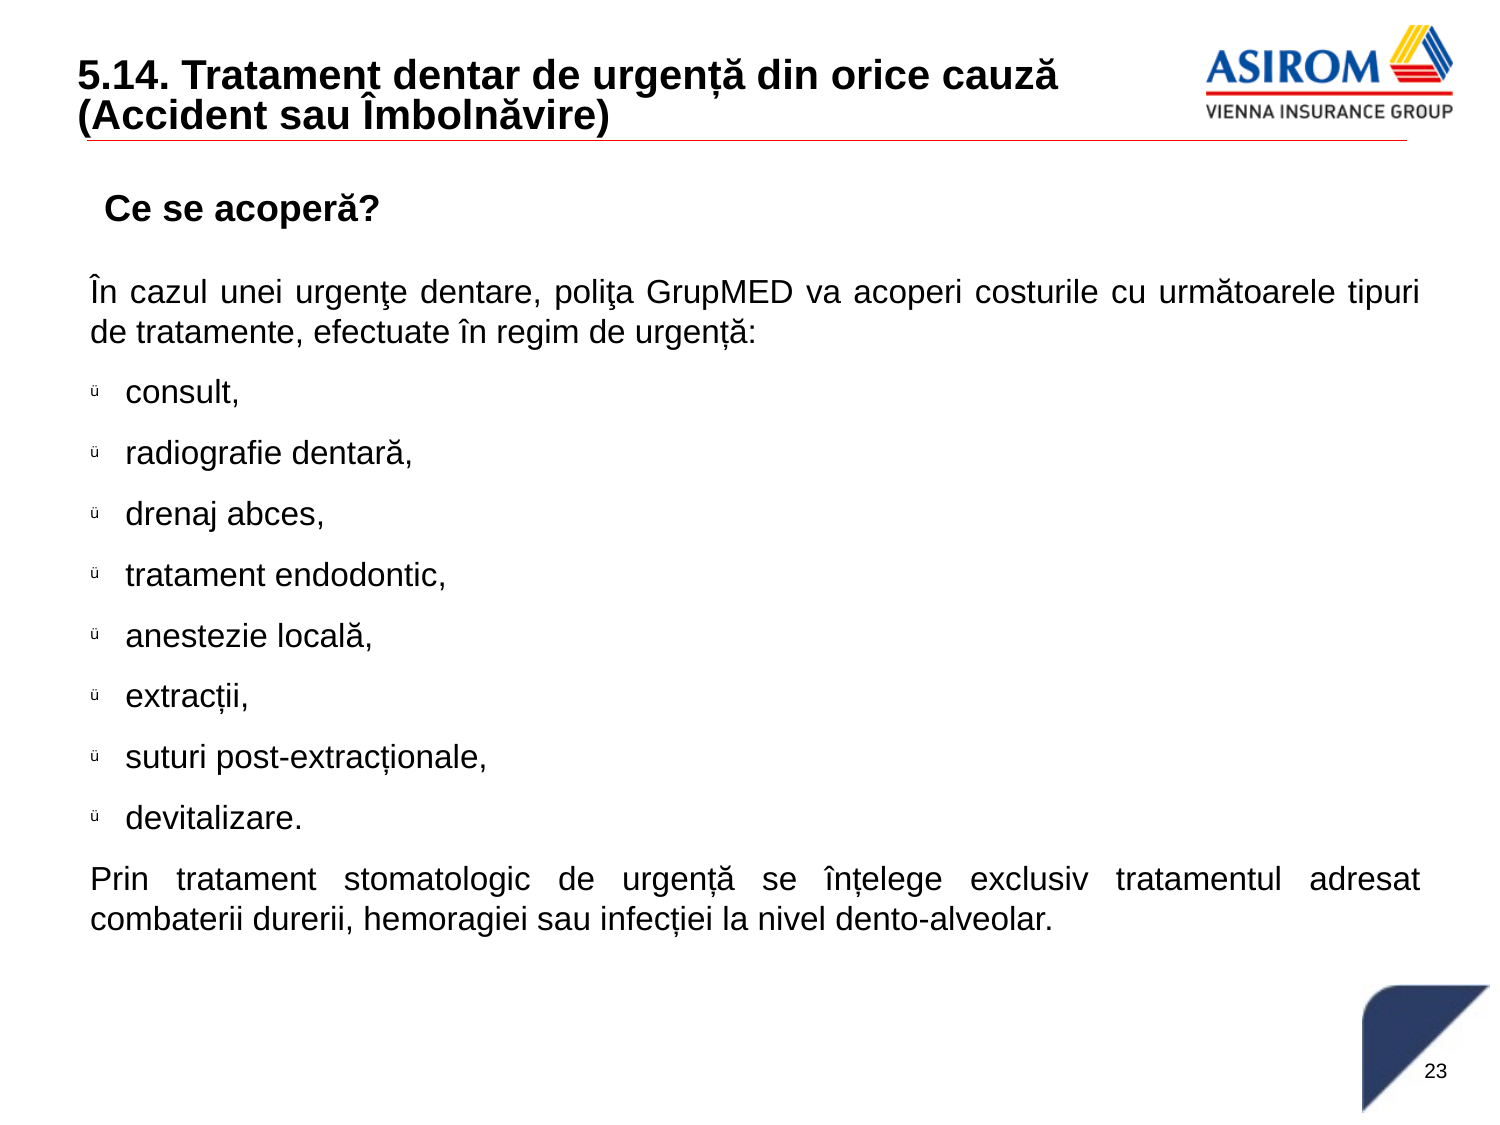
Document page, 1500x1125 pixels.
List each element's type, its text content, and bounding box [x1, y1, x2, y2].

text_box Ce se acoperă? [89, 176, 396, 237]
picture [1362, 984, 1490, 1113]
text_box 5.14. Tratament dentar de urgență din orice cauză (Accident sau Îmbolnăvire) [62, 49, 1150, 145]
text_box În cazul unei urgenţe dentare, poliţa GrupMED va acoperi costurile cu următoarele tipuri de tratamente, efectuate în regim de urgență: consult, radiografie dentară, drenaj abces, tratament endodontic, anestezie locală, extracții, suturi post-extracționale, devitalizare. Prin tratament stomatologic de urgență se înțelege exclusiv tratamentul adresat combaterii durerii, hemoragiei sau infecției la nivel dento-alveolar. [74, 262, 1438, 963]
picture [1206, 12, 1453, 134]
